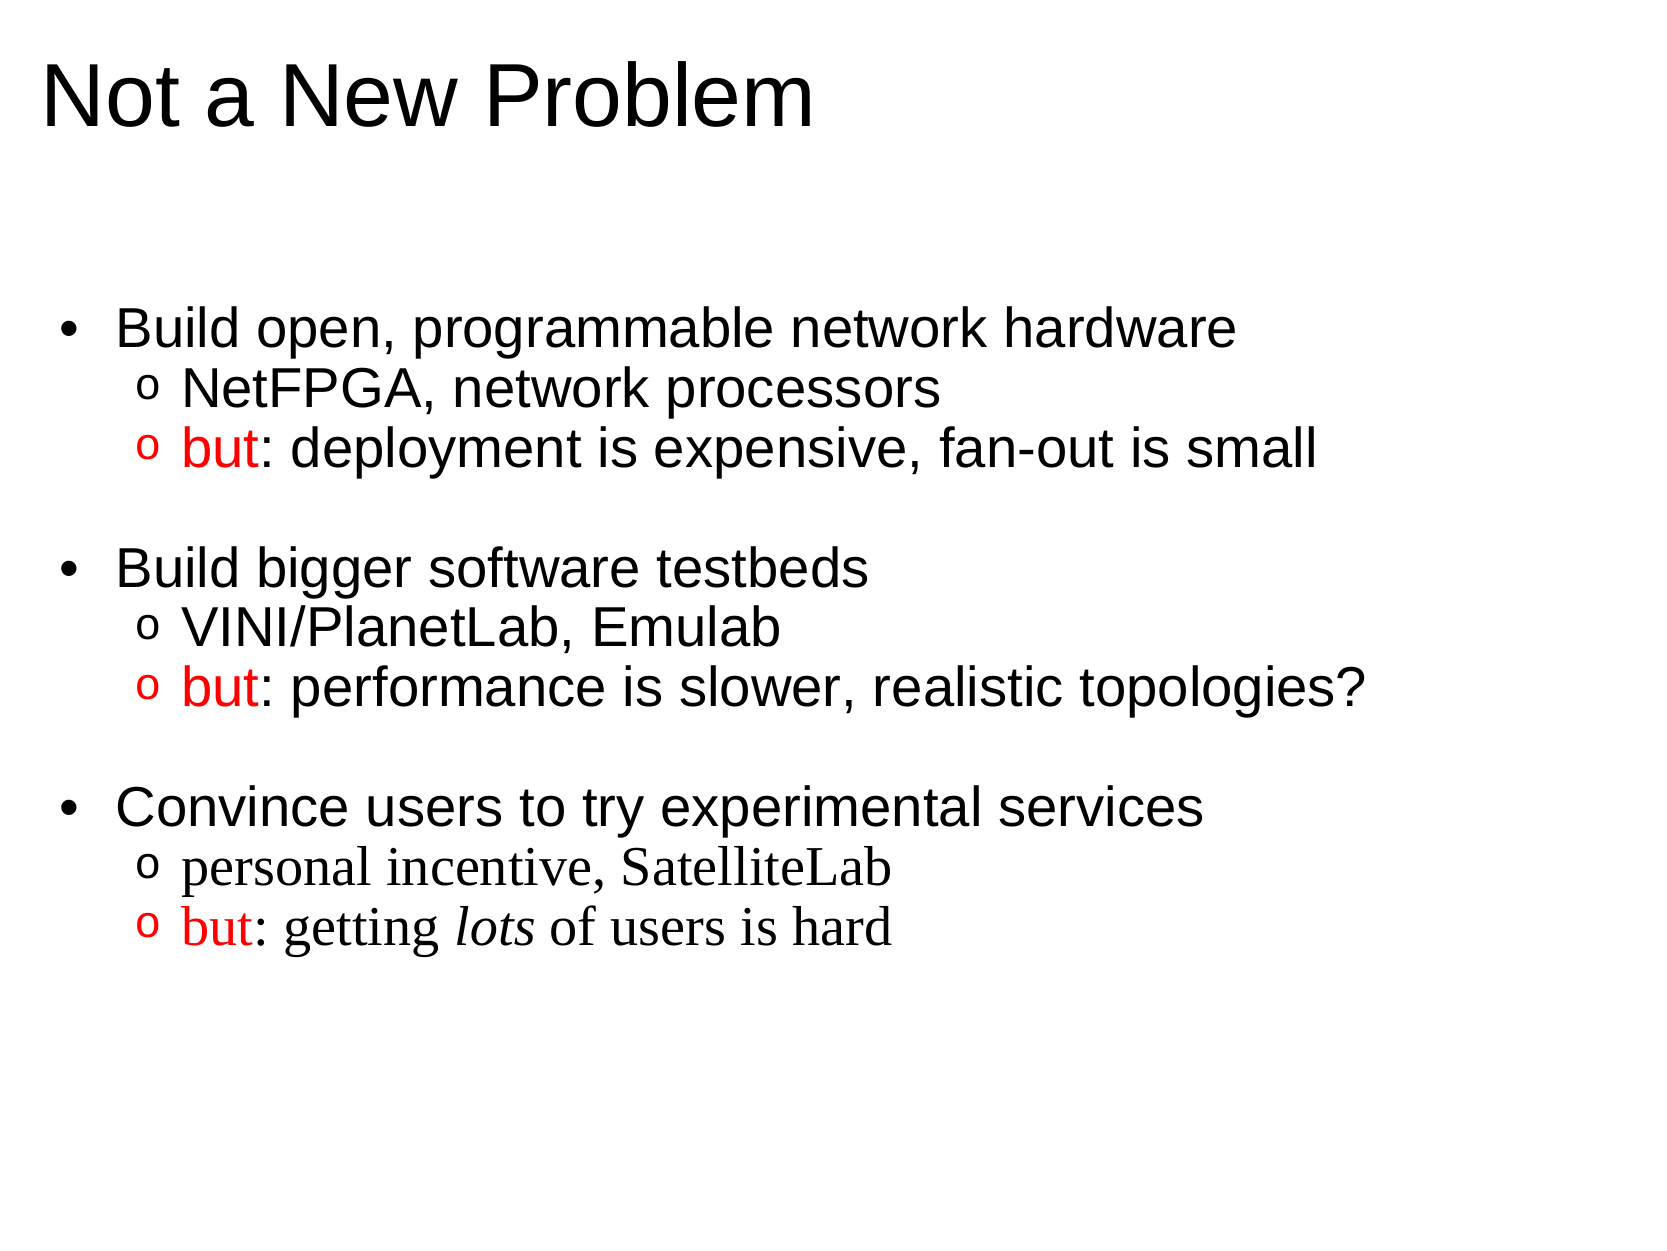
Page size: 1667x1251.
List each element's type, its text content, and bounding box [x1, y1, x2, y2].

title Not a New Problem [40, 50, 1627, 201]
list Build open, programmable network hardware NetFPGA, network processors but: deployment is expensive, fan-out is small Build bigger software testbeds VINI/PlanetLab, Emulab but: performance is slower, realistic topologies? Convince users to try experimental services personal incentive, SatelliteLab but: getting lots of users is hard [40, 300, 1627, 1201]
